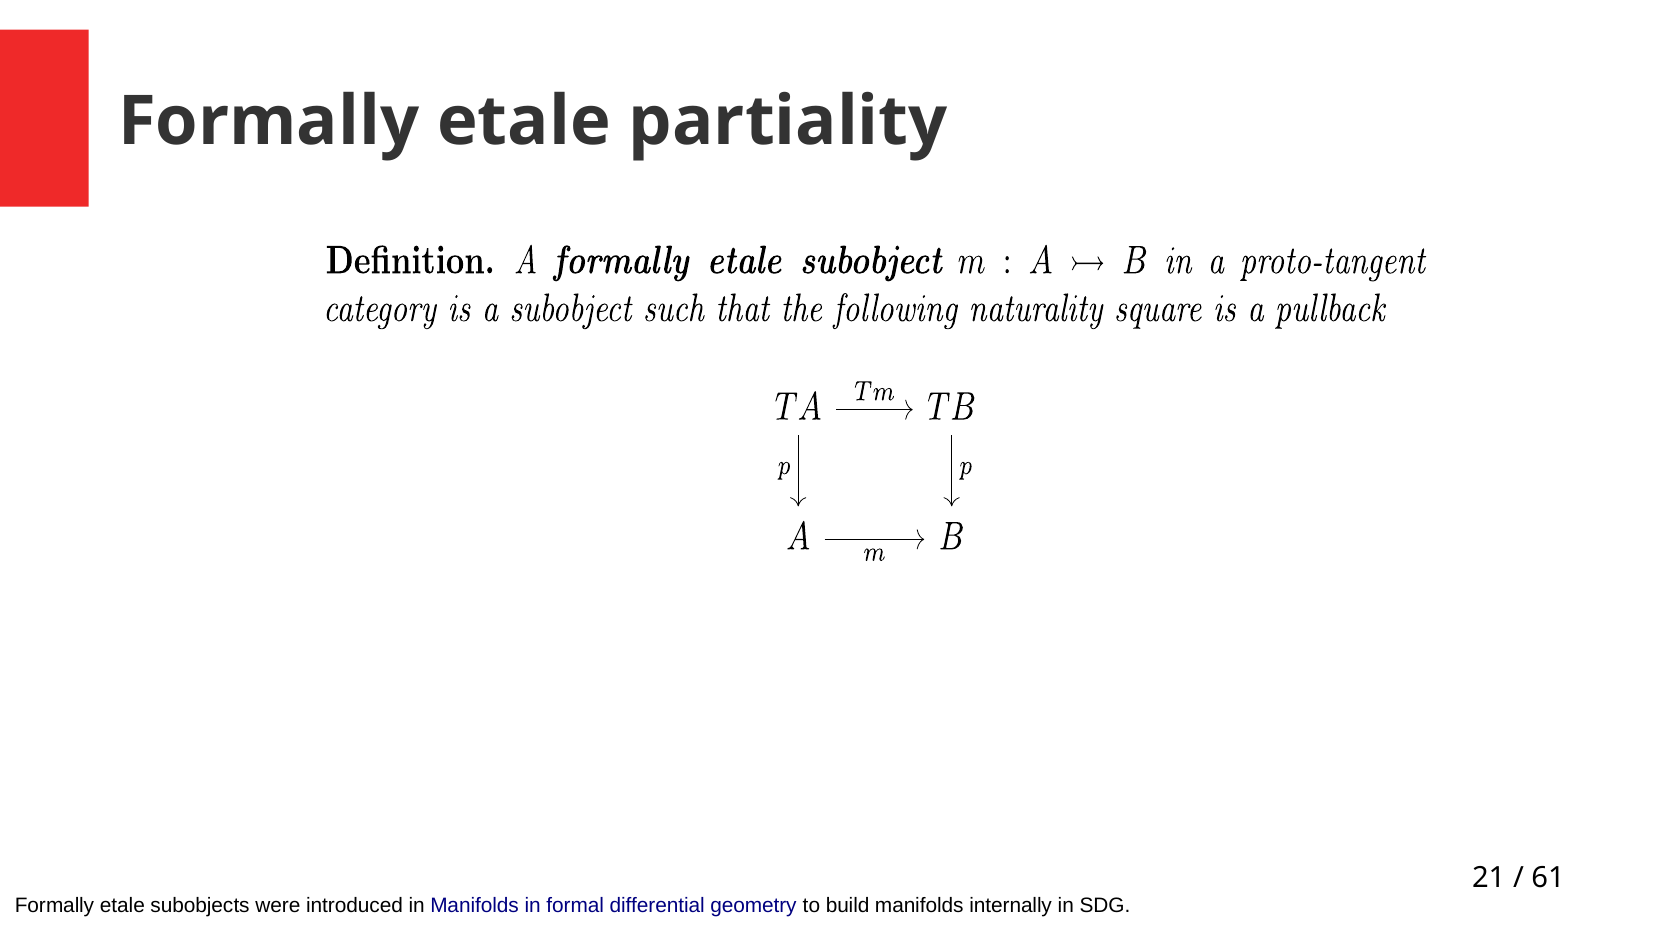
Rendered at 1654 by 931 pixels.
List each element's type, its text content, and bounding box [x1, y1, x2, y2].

text_box [324, 244, 1427, 562]
title Formally etale partiality [118, 29, 1595, 207]
text_box Formally etale subobjects were introduced in Manifolds in formal differential geometry to build manifolds internally in SDG. [0, 885, 1152, 924]
